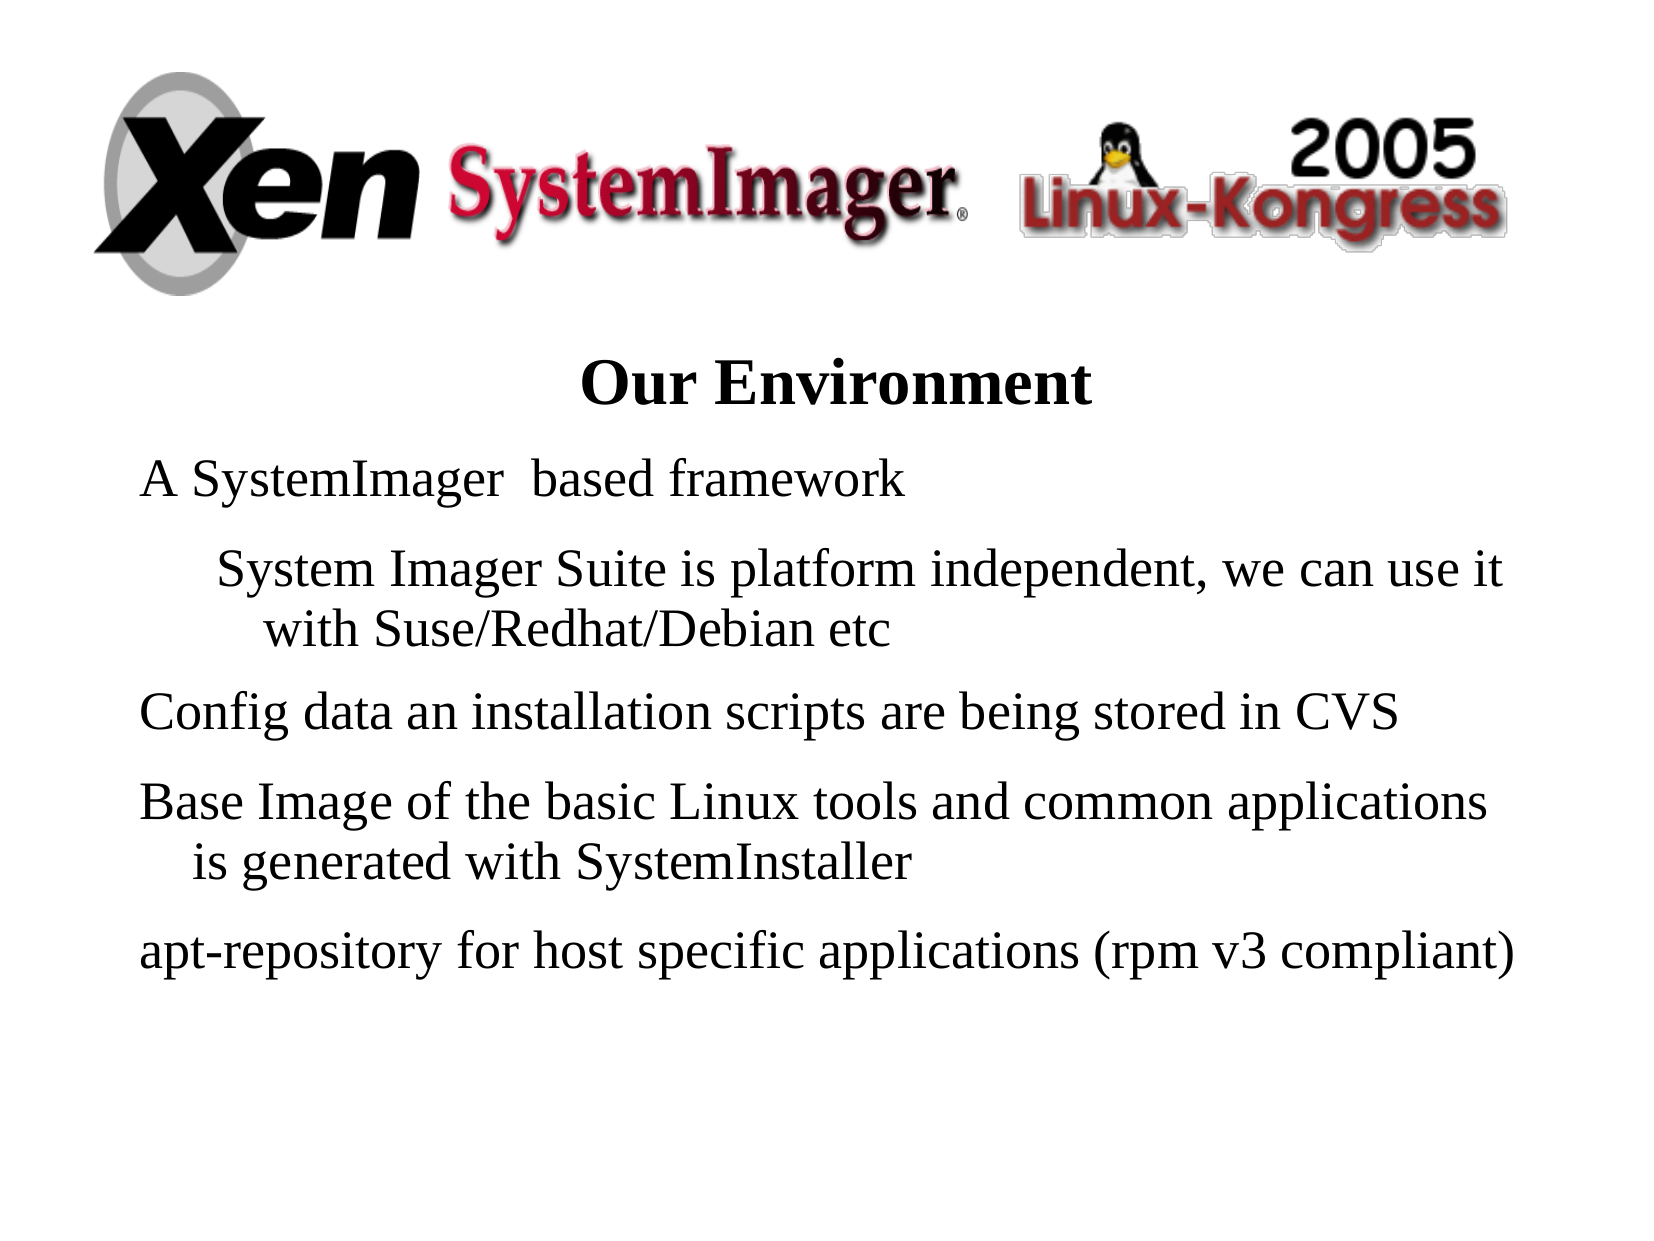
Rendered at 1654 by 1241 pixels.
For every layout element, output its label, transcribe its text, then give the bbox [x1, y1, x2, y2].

list Our Environment A SystemImager based framework System Imager Suite is platform independent, we can use it with Suse/Redhat/Debian etc Config data an installation scripts are being stored in CVS Base Image of the basic Linux tools and common applications is generated with SystemInstaller apt-repository for host specific applications (rpm v3 compliant) [121, 344, 1534, 1188]
picture [93, 72, 420, 296]
picture [1006, 106, 1524, 265]
picture [445, 132, 971, 254]
